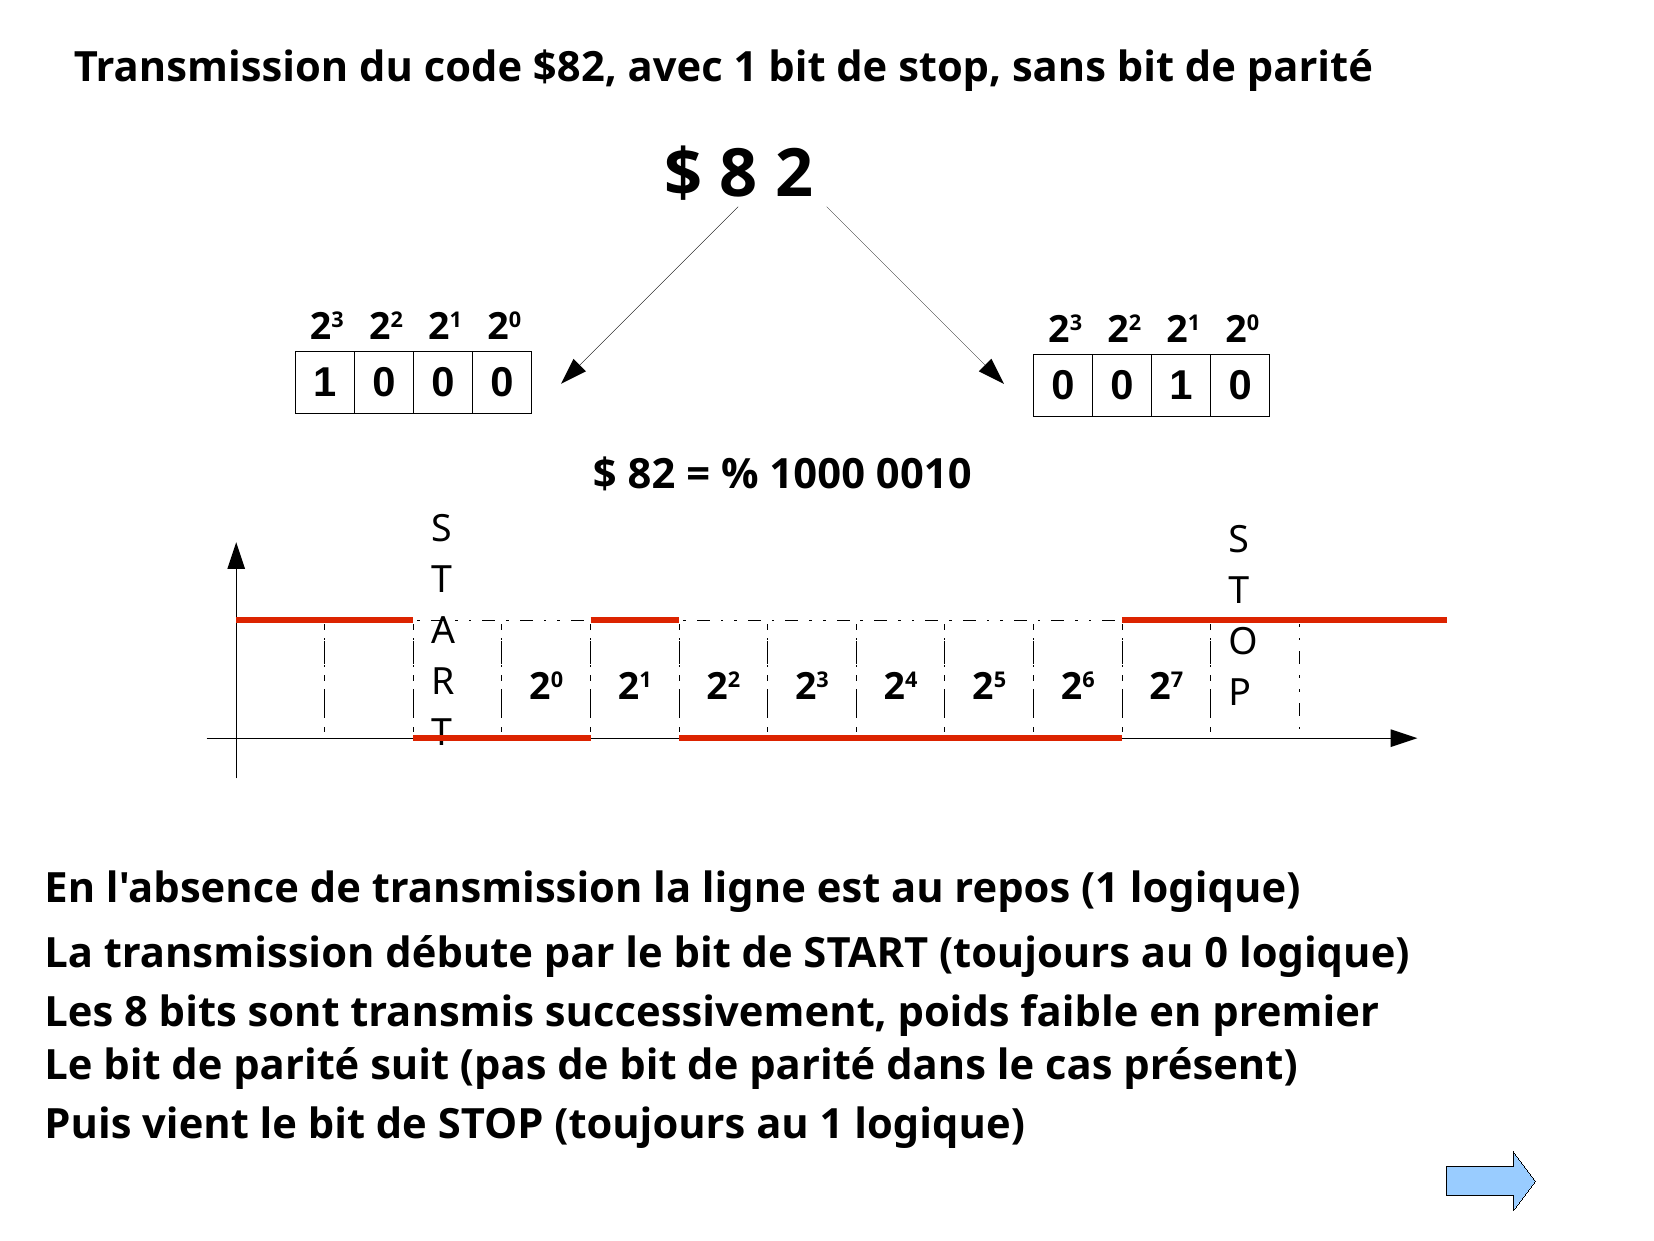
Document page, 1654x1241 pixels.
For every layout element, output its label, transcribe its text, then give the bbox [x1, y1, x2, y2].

text_box 21 [1182, 295, 1241, 356]
text_box 1 [1151, 356, 1210, 417]
text_box 0 [1092, 356, 1151, 417]
text_box 0 [1033, 356, 1092, 417]
text_box 20 [1210, 295, 1300, 384]
text_box 22 [354, 292, 443, 353]
text_box 25 [944, 649, 1033, 716]
text_box [1446, 1151, 1536, 1211]
text_box Les 8 bits sont transmis successivement, poids faible en premier [29, 974, 1595, 1027]
text_box Le bit de parité suit (pas de bit de parité dans le cas présent) [29, 1027, 1595, 1086]
text_box 22 [1123, 295, 1182, 356]
text_box 0 [413, 353, 472, 414]
text_box 21 [590, 649, 679, 716]
text_box 0 [472, 381, 532, 414]
text_box 26 [1033, 649, 1122, 716]
text_box 23 [1033, 295, 1123, 356]
text_box 20 [501, 649, 590, 716]
text_box La transmission débute par le bit de START (toujours au 0 logique) [29, 915, 1654, 981]
text_box 0 [1210, 384, 1270, 417]
text_box 23 [295, 291, 384, 352]
text_box 22 [679, 649, 767, 716]
text_box En l'absence de transmission la ligne est au repos (1 logique) [29, 850, 1595, 916]
text_box Transmission du code $82, avec 1 bit de stop, sans bit de parité [59, 29, 1595, 95]
text_box STOP [1210, 501, 1270, 739]
text_box 21 [443, 292, 502, 353]
text_box 27 [1122, 649, 1210, 716]
text_box $ 8 2 [649, 118, 886, 214]
text_box $ 82 = % 1000 0010 [501, 436, 1063, 502]
text_box 24 [856, 649, 944, 716]
text_box 20 [472, 292, 562, 381]
text_box START [413, 491, 473, 739]
text_box 0 [354, 353, 413, 414]
text_box 23 [767, 649, 856, 716]
text_box Puis vient le bit de STOP (toujours au 1 logique) [29, 1086, 1595, 1152]
text_box 1 [295, 352, 354, 414]
